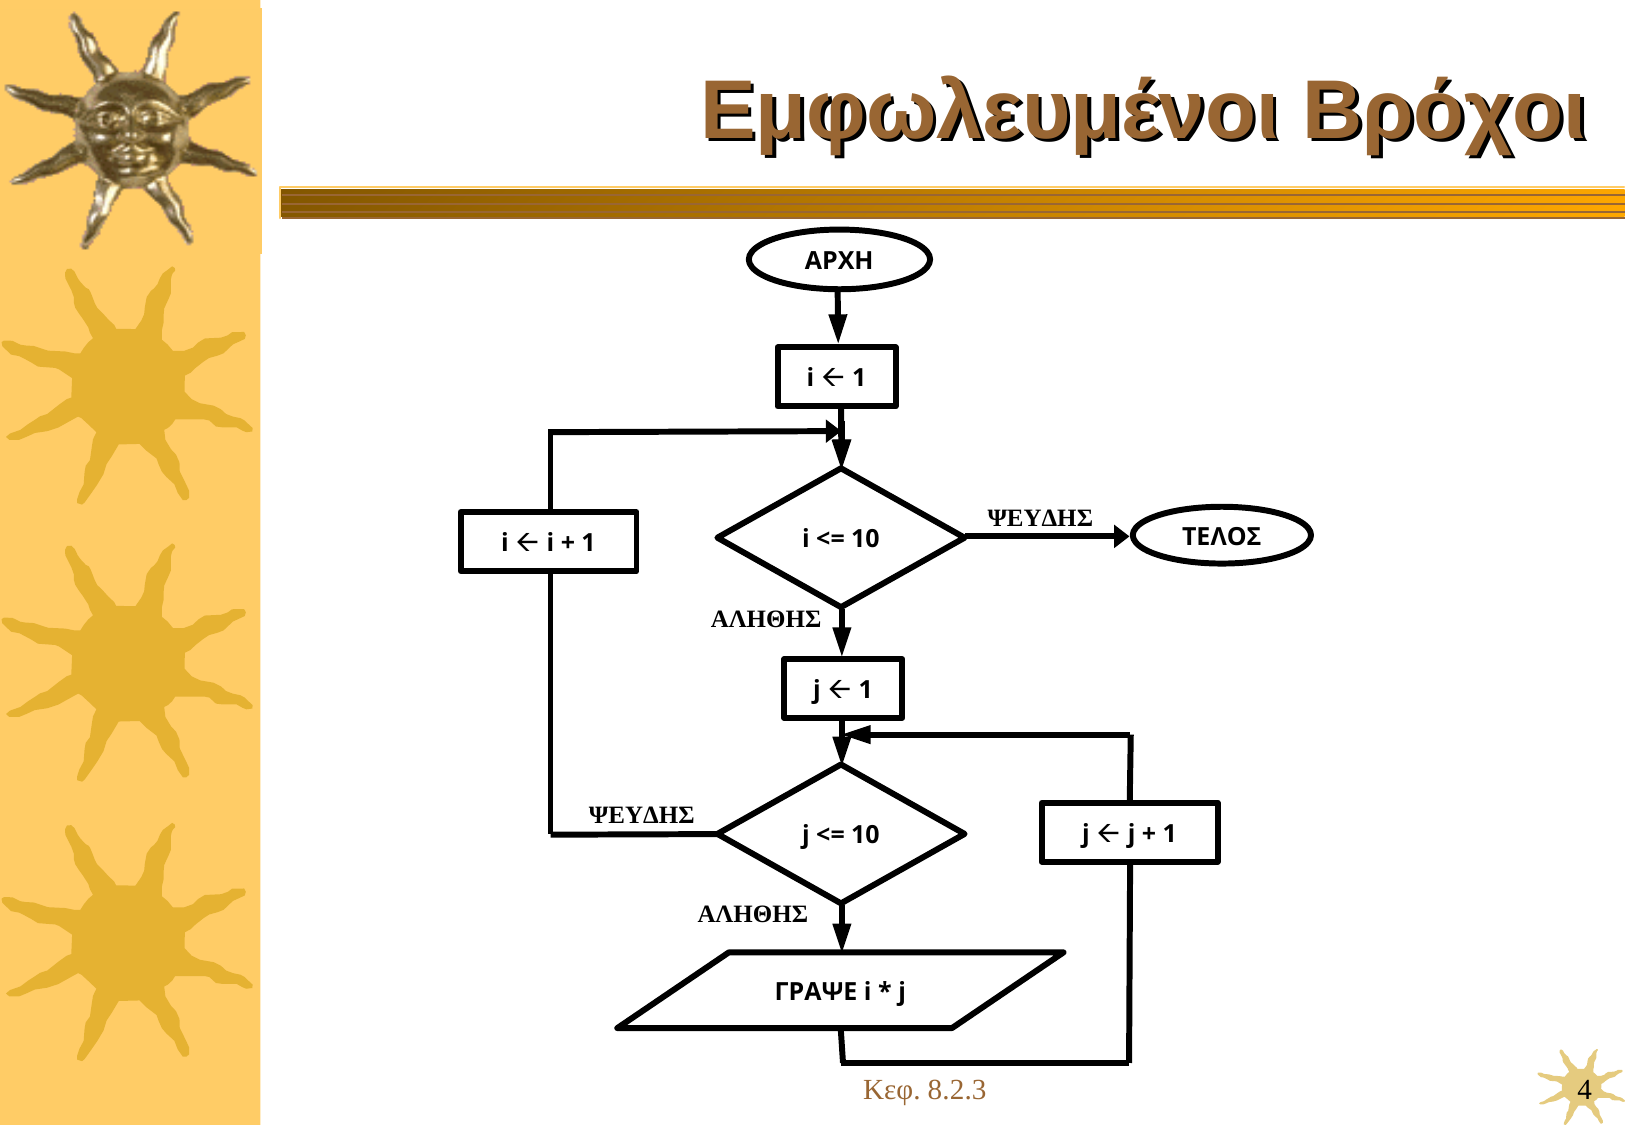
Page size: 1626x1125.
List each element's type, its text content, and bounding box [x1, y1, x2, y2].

text_box ΑΛΗΘΗΣ [677, 903, 829, 933]
picture [1, 163, 262, 254]
text_box j  j + 1 [1041, 802, 1218, 862]
text_box i <= 10 [717, 468, 965, 608]
text_box i  i + 1 [460, 512, 637, 572]
text_box ΑΡΧΗ [748, 229, 931, 290]
text_box ΑΛΗΘΗΣ [690, 608, 842, 639]
text_box ΓΡΑΨΕ i * j [617, 952, 1064, 1029]
text_box j <= 10 [717, 764, 965, 904]
text_box ΨΕΥΔΗΣ [566, 804, 718, 835]
text_box ΨΕΥΔΗΣ [964, 507, 1117, 537]
text_box ΤΕΛΟΣ [1132, 506, 1312, 564]
text_box Εμφωλευμένοι Βρόχοι [0, 0, 1625, 163]
text_box i  1 [777, 347, 896, 407]
text_box j  1 [784, 659, 903, 718]
